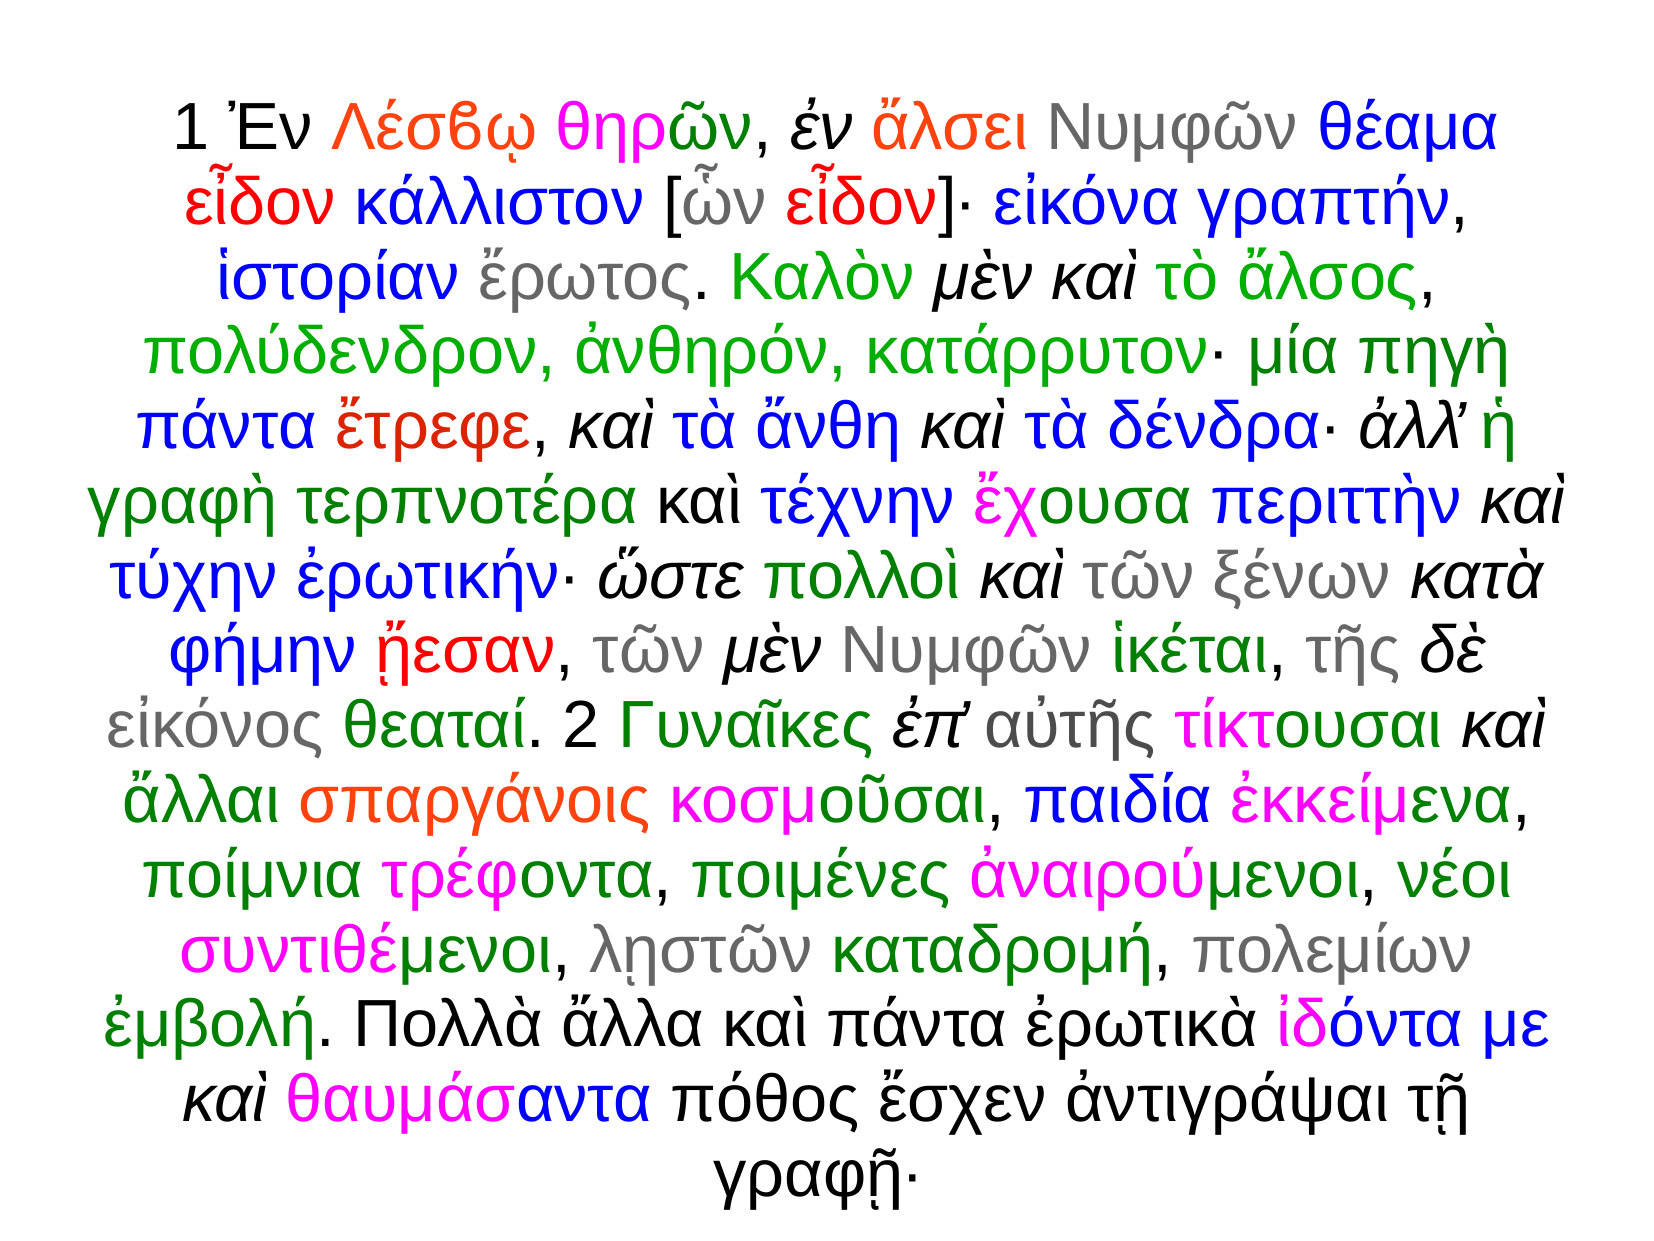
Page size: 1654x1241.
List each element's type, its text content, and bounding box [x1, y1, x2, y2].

subtitle 1 Ἐν Λέσϐῳ θηρῶν, ἐν ἄλσει Νυμφῶν θέαμα εἶδον κάλλιστον [ὧν εἶδον]· εἰκόνα γραπτήν, ἱστορίαν ἔρωτος. Καλὸν μὲν καὶ τὸ ἄλσος, πολύδενδρον, ἀνθηρόν, κατάρρυτον· μία πηγὴ πάντα ἔτρεφε, καὶ τὰ ἄνθη καὶ τὰ δένδρα· ἀλλ̓ ἡ γραφὴ τερπνοτέρα καὶ τέχνην ἔχουσα περιττὴν καὶ τύχην ἐρωτικήν· ὥστε πολλοὶ καὶ τῶν ξένων κατὰ φήμην ᾔεσαν, τῶν μὲν Νυμφῶν ἱκέται, τῆς δὲ εἰκόνος θεαταί. 2 Γυναῖκες ἐπ̓ αὐτῆς τίκτουσαι καὶ ἄλλαι σπαργάνοις κοσμοῦσαι, παιδία ἐκκείμενα, ποίμνια τρέφοντα, ποιμένες ἀναιρούμενοι, νέοι συντιθέμενοι, λῃστῶν καταδρομή, πολεμίων ἐμβολή. Πολλὰ ἄλλα καὶ πάντα ἐρωτικὰ ἰδόντα με καὶ θαυμάσαντα πόθος ἔσχεν ἀντιγράψαι τῇ γραφῇ· [82, 89, 1571, 1211]
